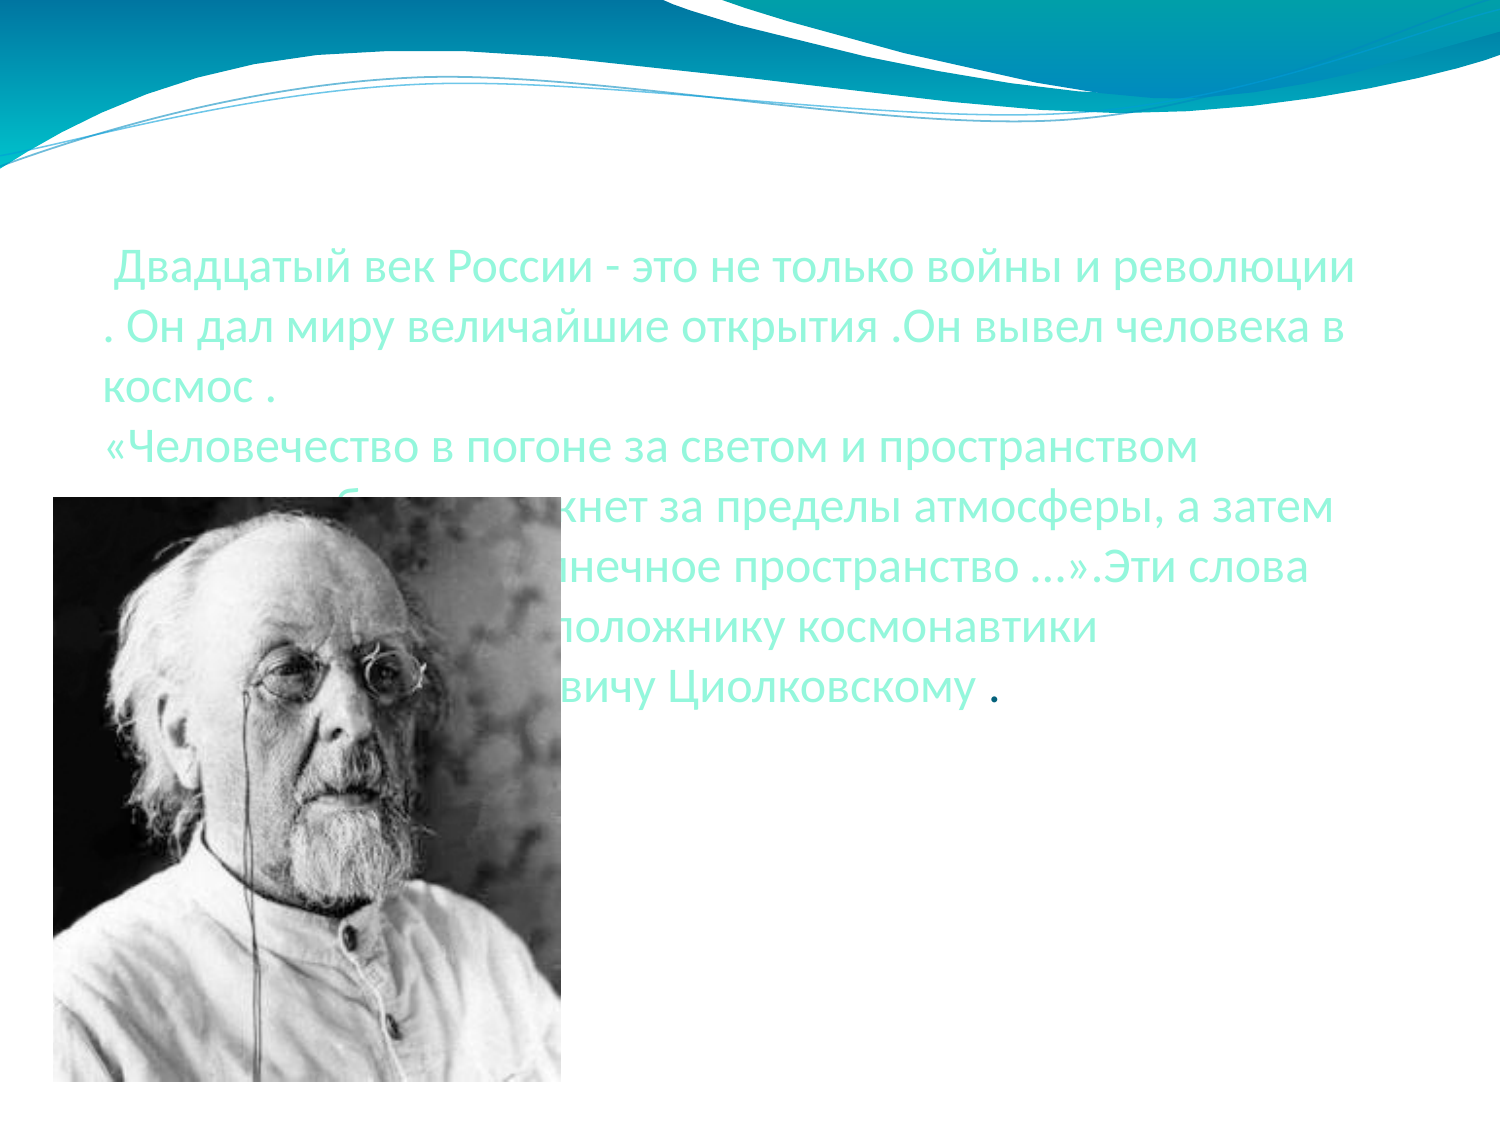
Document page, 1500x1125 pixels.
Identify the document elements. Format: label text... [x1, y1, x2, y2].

title Двадцатый век России - это не только войны и революции . Он дал миру величайшие открытия .Он вывел человека в космос . «Человечество в погоне за светом и пространством сначала робко проникнет за пределы атмосферы, а затем завоюет все околосолнечное пространство …».Эти слова принадлежат основоположнику космонавтики Константину Эдуардовичу Циолковскому . [87, 224, 1376, 525]
picture [53, 497, 561, 1082]
subtitle [561, 529, 1376, 818]
